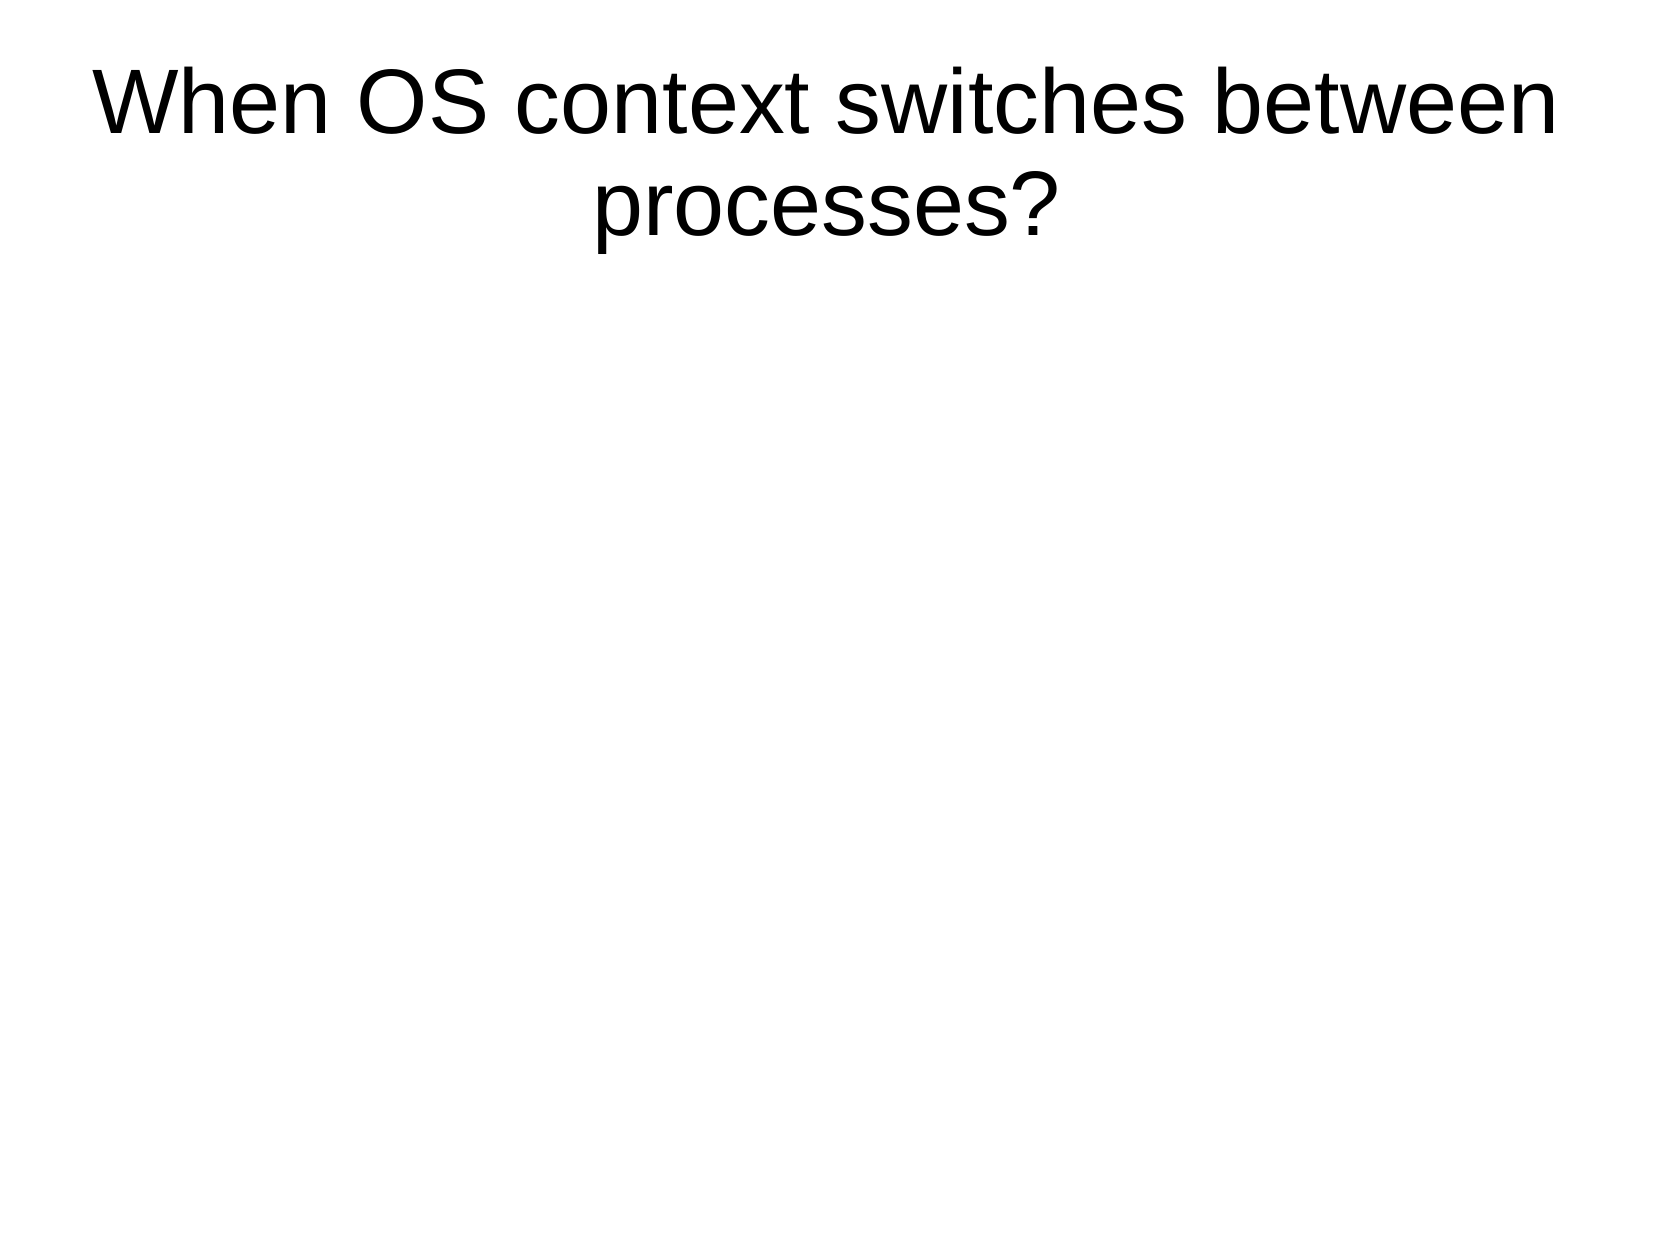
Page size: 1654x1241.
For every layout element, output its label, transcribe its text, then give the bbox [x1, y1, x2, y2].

title When OS context switches between processes? [82, 49, 1571, 257]
